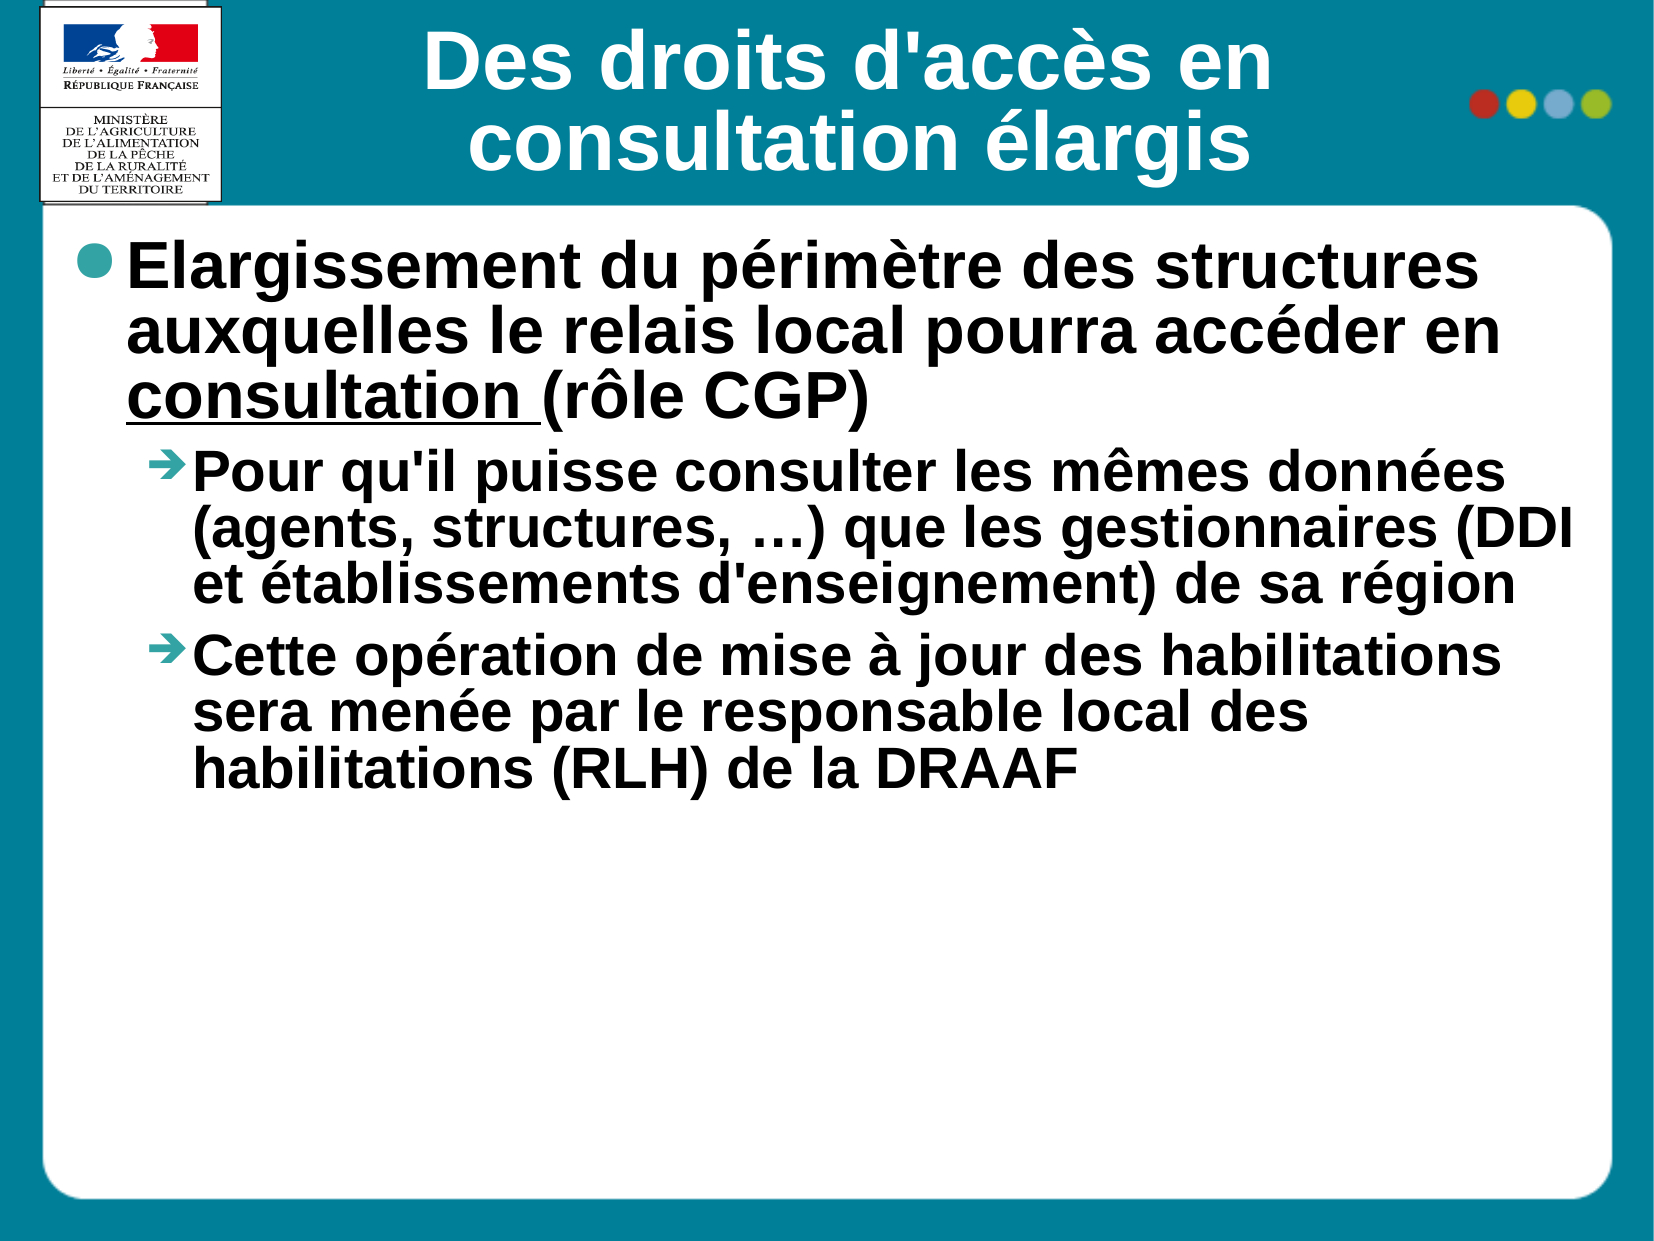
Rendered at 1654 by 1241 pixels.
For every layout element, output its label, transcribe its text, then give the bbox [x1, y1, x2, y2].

picture [0, 0, 1654, 1241]
list Elargissement du périmètre des structures auxquelles le relais local pourra accéder en consultation (rôle CGP) Pour qu'il puisse consulter les mêmes données (agents, structures, …) que les gestionnaires (DDI et établissements d'enseignement) de sa région Cette opération de mise à jour des habilitations sera menée par le responsable local des habilitations (RLH) de la DRAAF [70, 236, 1595, 1118]
title Des droits d'accès en consultation élargis [162, 0, 1536, 229]
